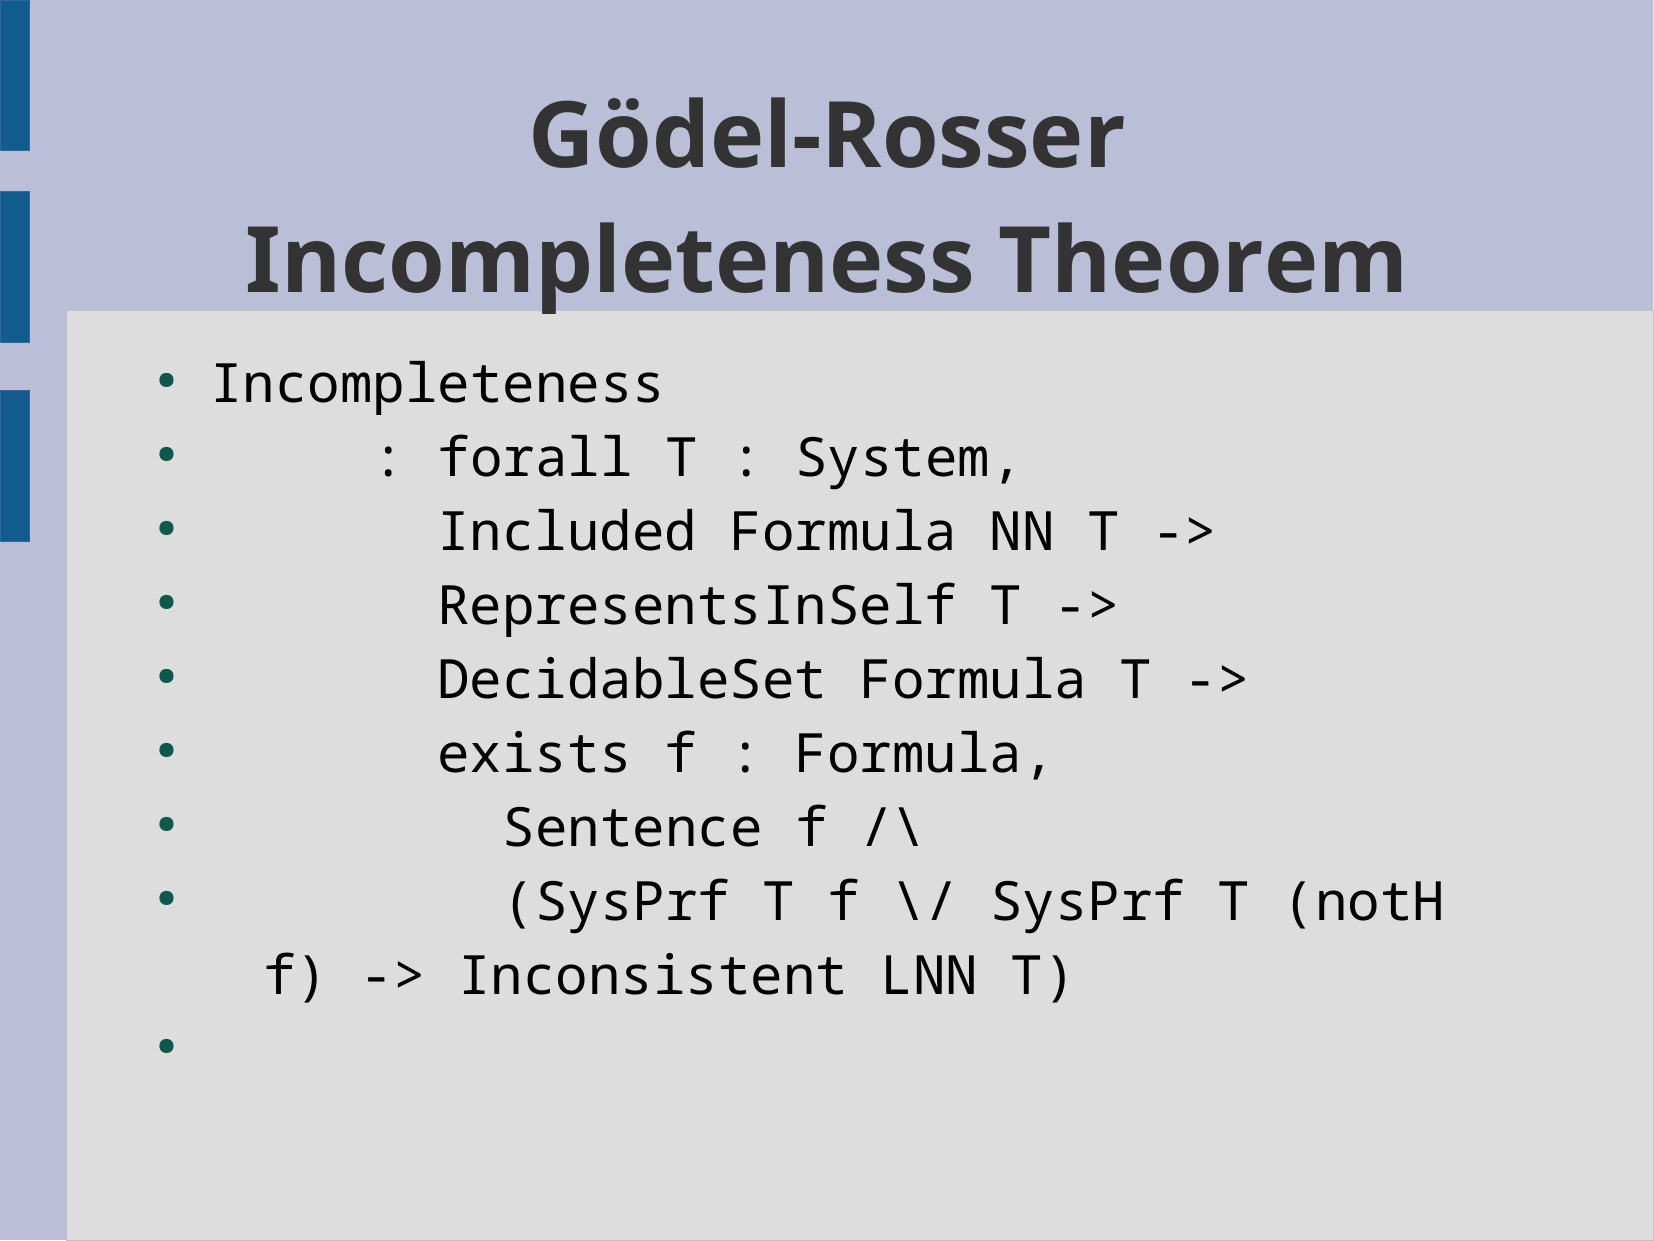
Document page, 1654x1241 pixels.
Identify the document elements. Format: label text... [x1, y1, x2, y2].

title Gödel-Rosser Incompleteness Theorem [121, 55, 1534, 334]
list Incompleteness : forall T : System, Included Formula NN T -> RepresentsInSelf T -> DecidableSet Formula T -> exists f : Formula, Sentence f /\ (SysPrf T f \/ SysPrf T (notH f) -> Inconsistent LNN T) [121, 344, 1534, 1093]
